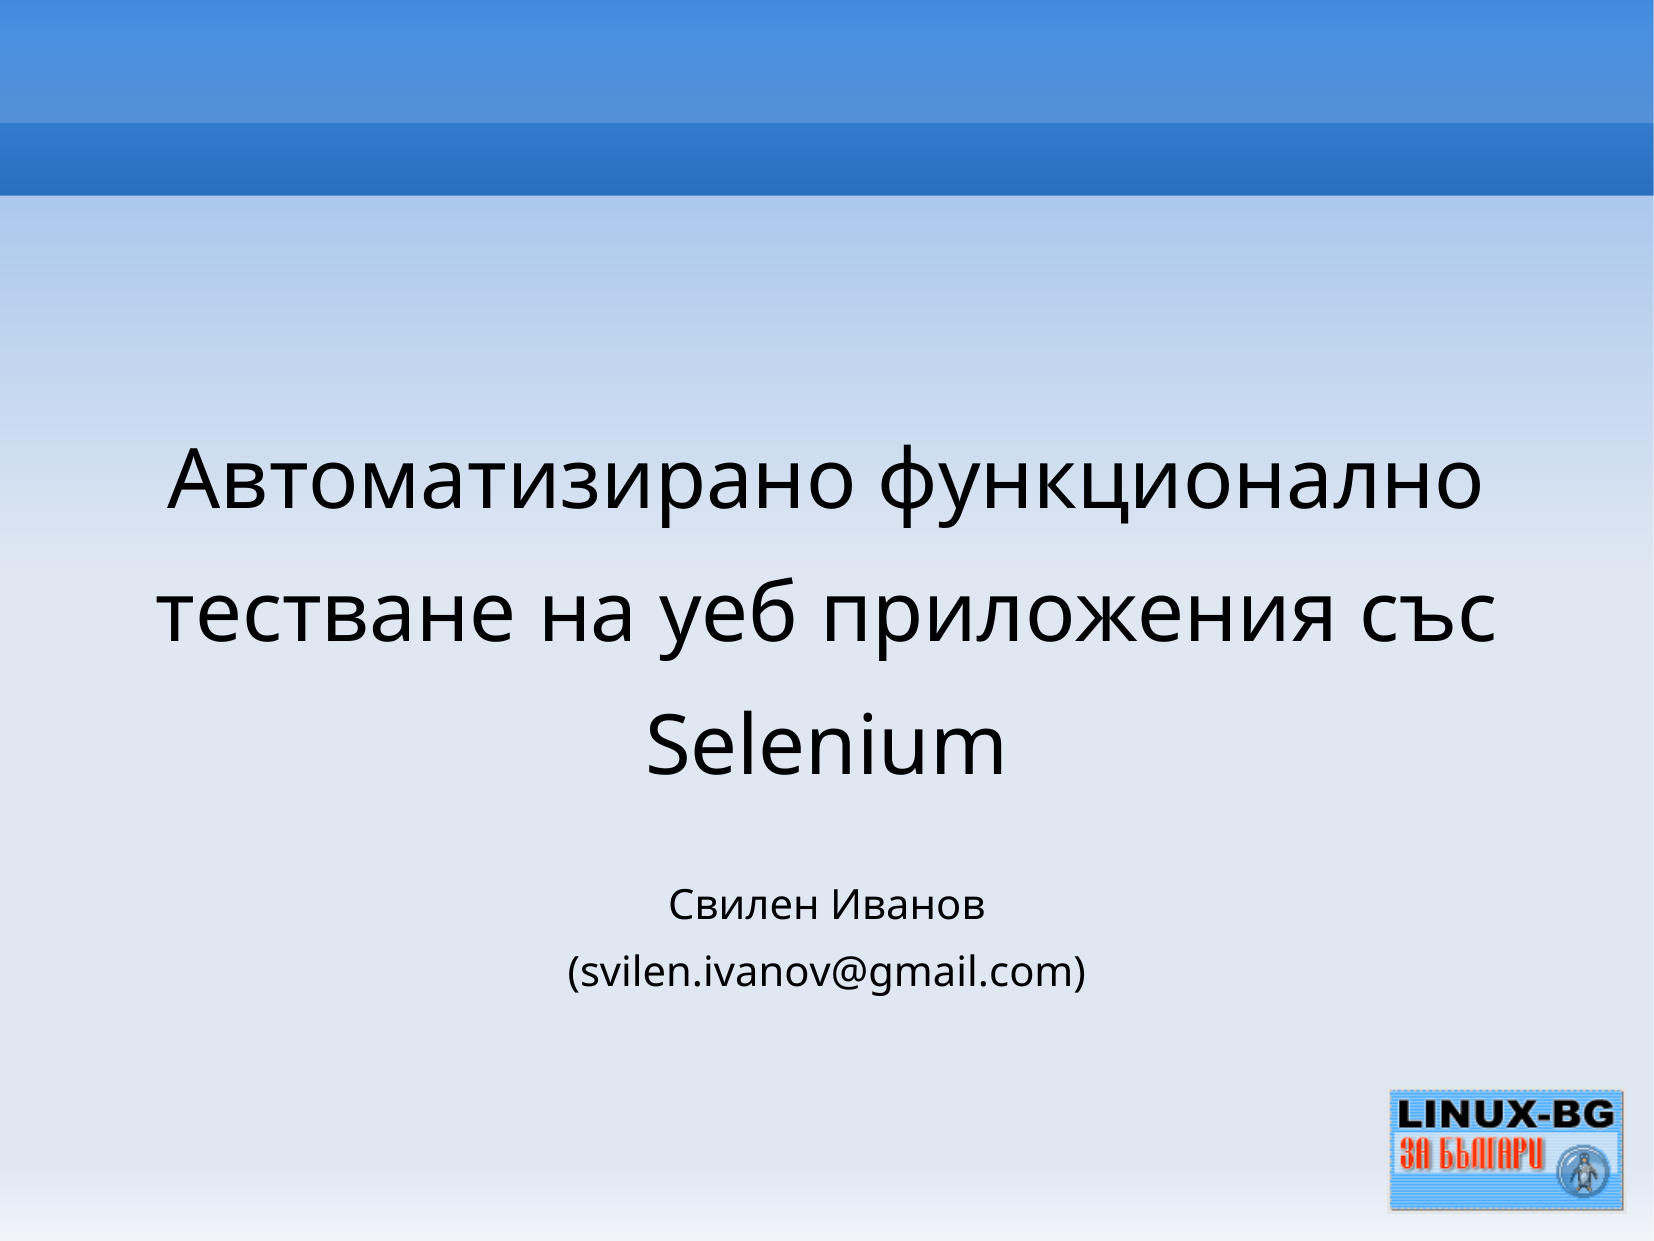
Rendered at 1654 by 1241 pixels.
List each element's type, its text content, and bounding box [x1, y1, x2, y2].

picture [0, 0, 1654, 1241]
text_box Автоматизирано функционално тестване на уеб приложения със Selenium Свилен Иванов (svilen.ivanov@gmail.com) [82, 290, 1571, 1109]
